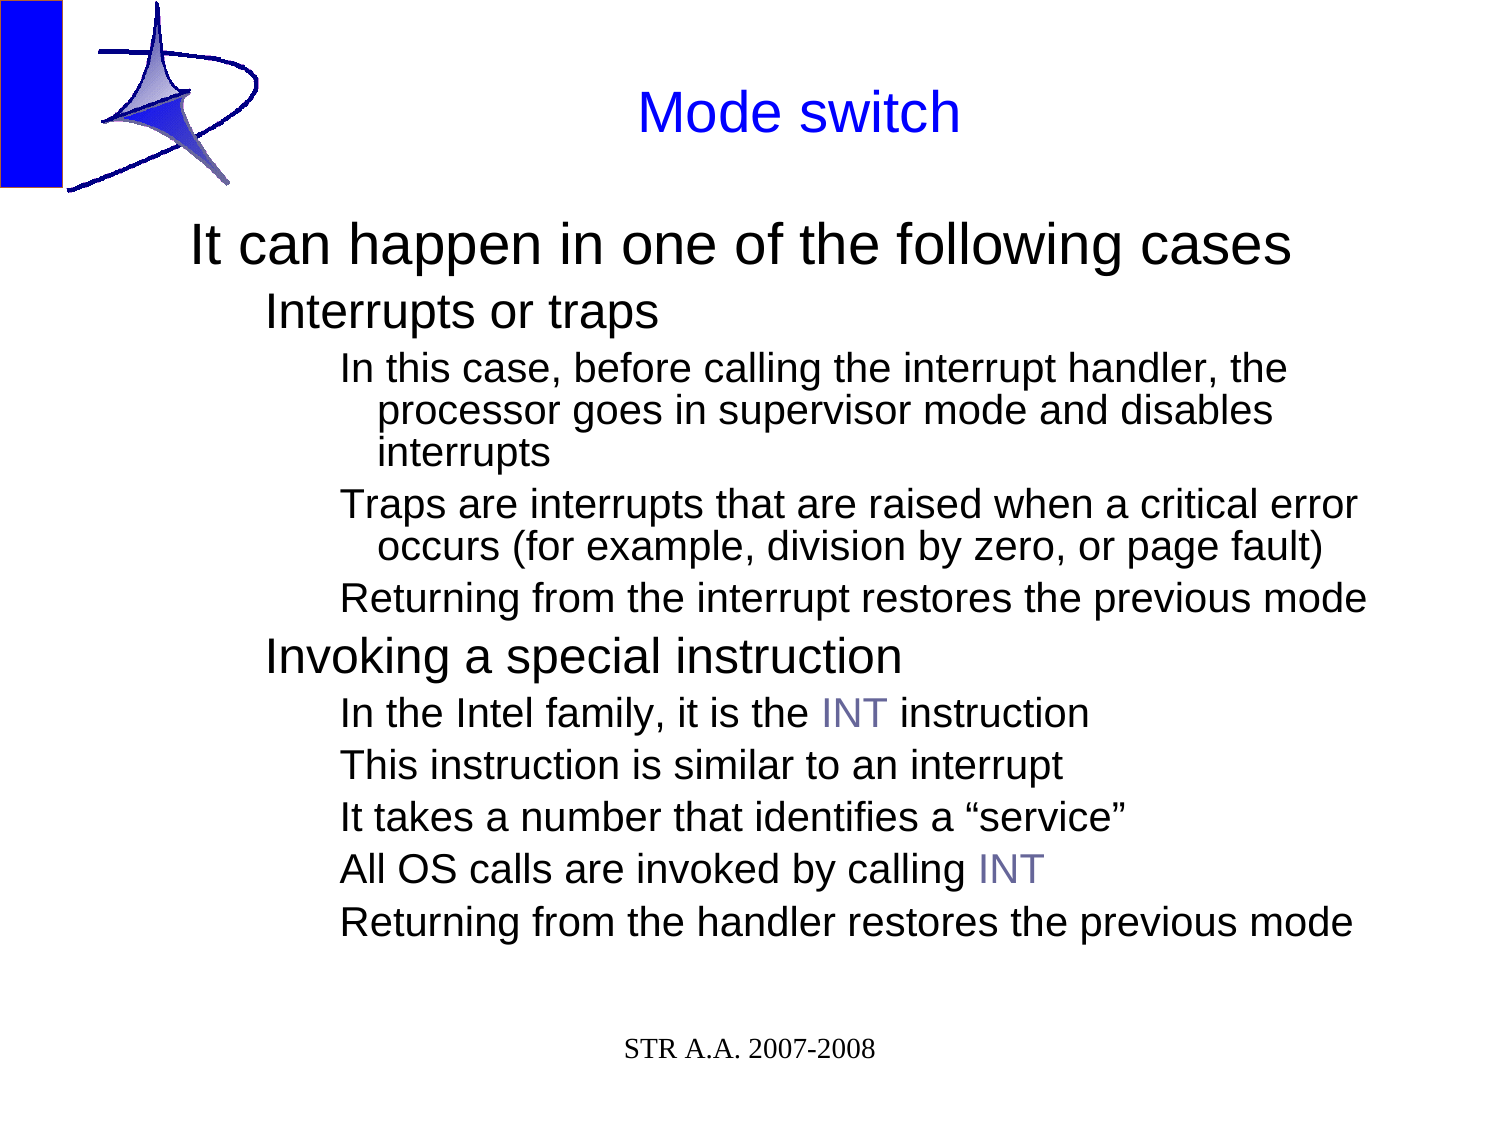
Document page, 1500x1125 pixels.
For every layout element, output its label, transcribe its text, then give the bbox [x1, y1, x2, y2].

list It can happen in one of the following cases Interrupts or traps In this case, before calling the interrupt handler, the processor goes in supervisor mode and disables interrupts Traps are interrupts that are raised when a critical error occurs (for example, division by zero, or page fault) Returning from the interrupt restores the previous mode Invoking a special instruction In the Intel family, it is the INT instruction This instruction is similar to an interrupt It takes a number that identifies a “service” All OS calls are invoked by calling INT Returning from the handler restores the previous mode [174, 210, 1425, 1012]
title Mode switch [174, 61, 1425, 164]
picture [62, 0, 263, 197]
